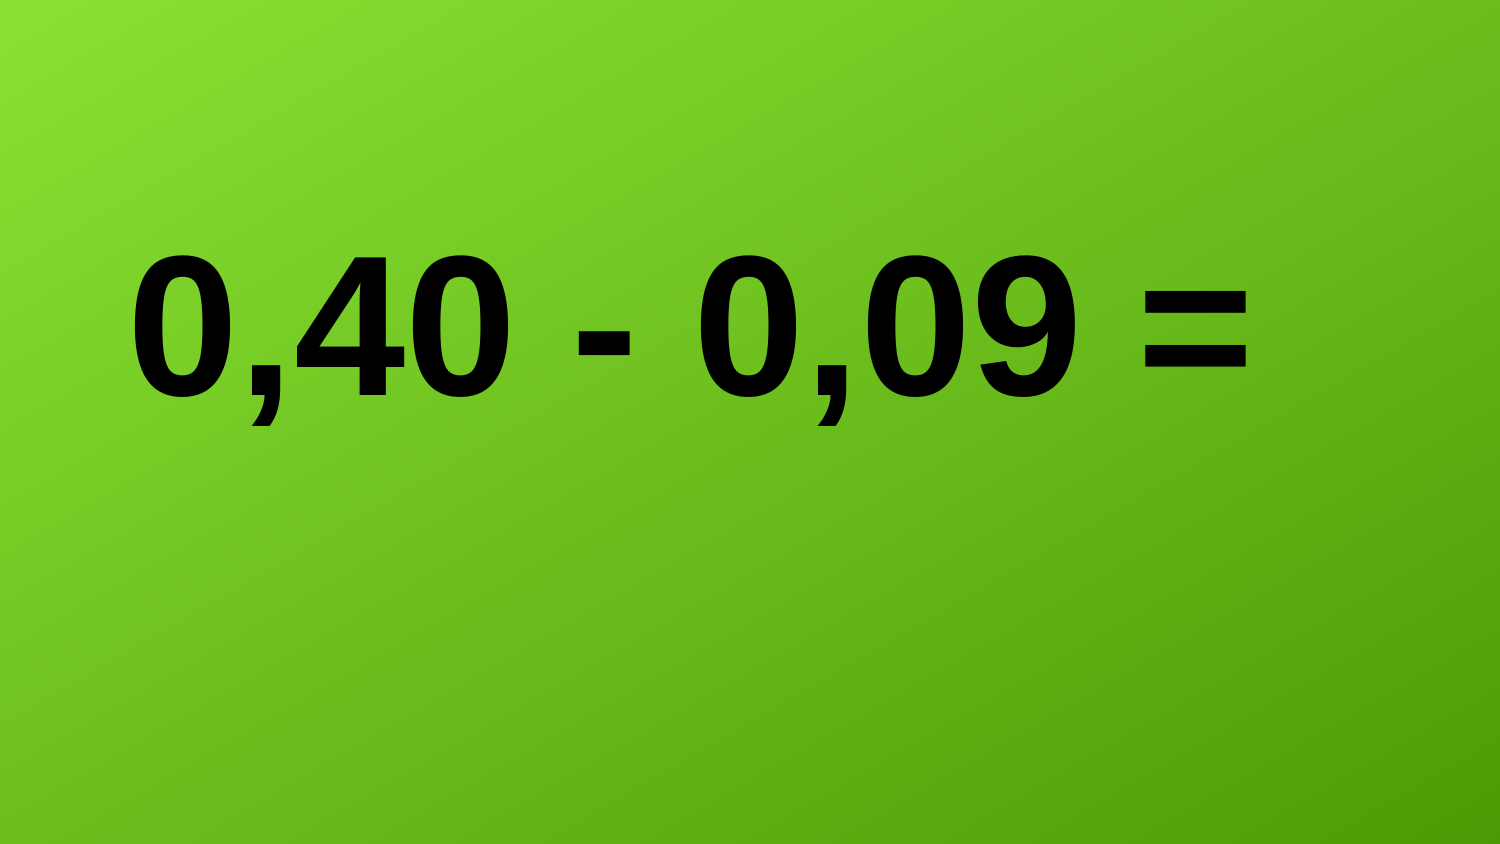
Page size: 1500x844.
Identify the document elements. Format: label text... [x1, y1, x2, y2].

title 0,40 - 0,09 = [112, 259, 1388, 450]
